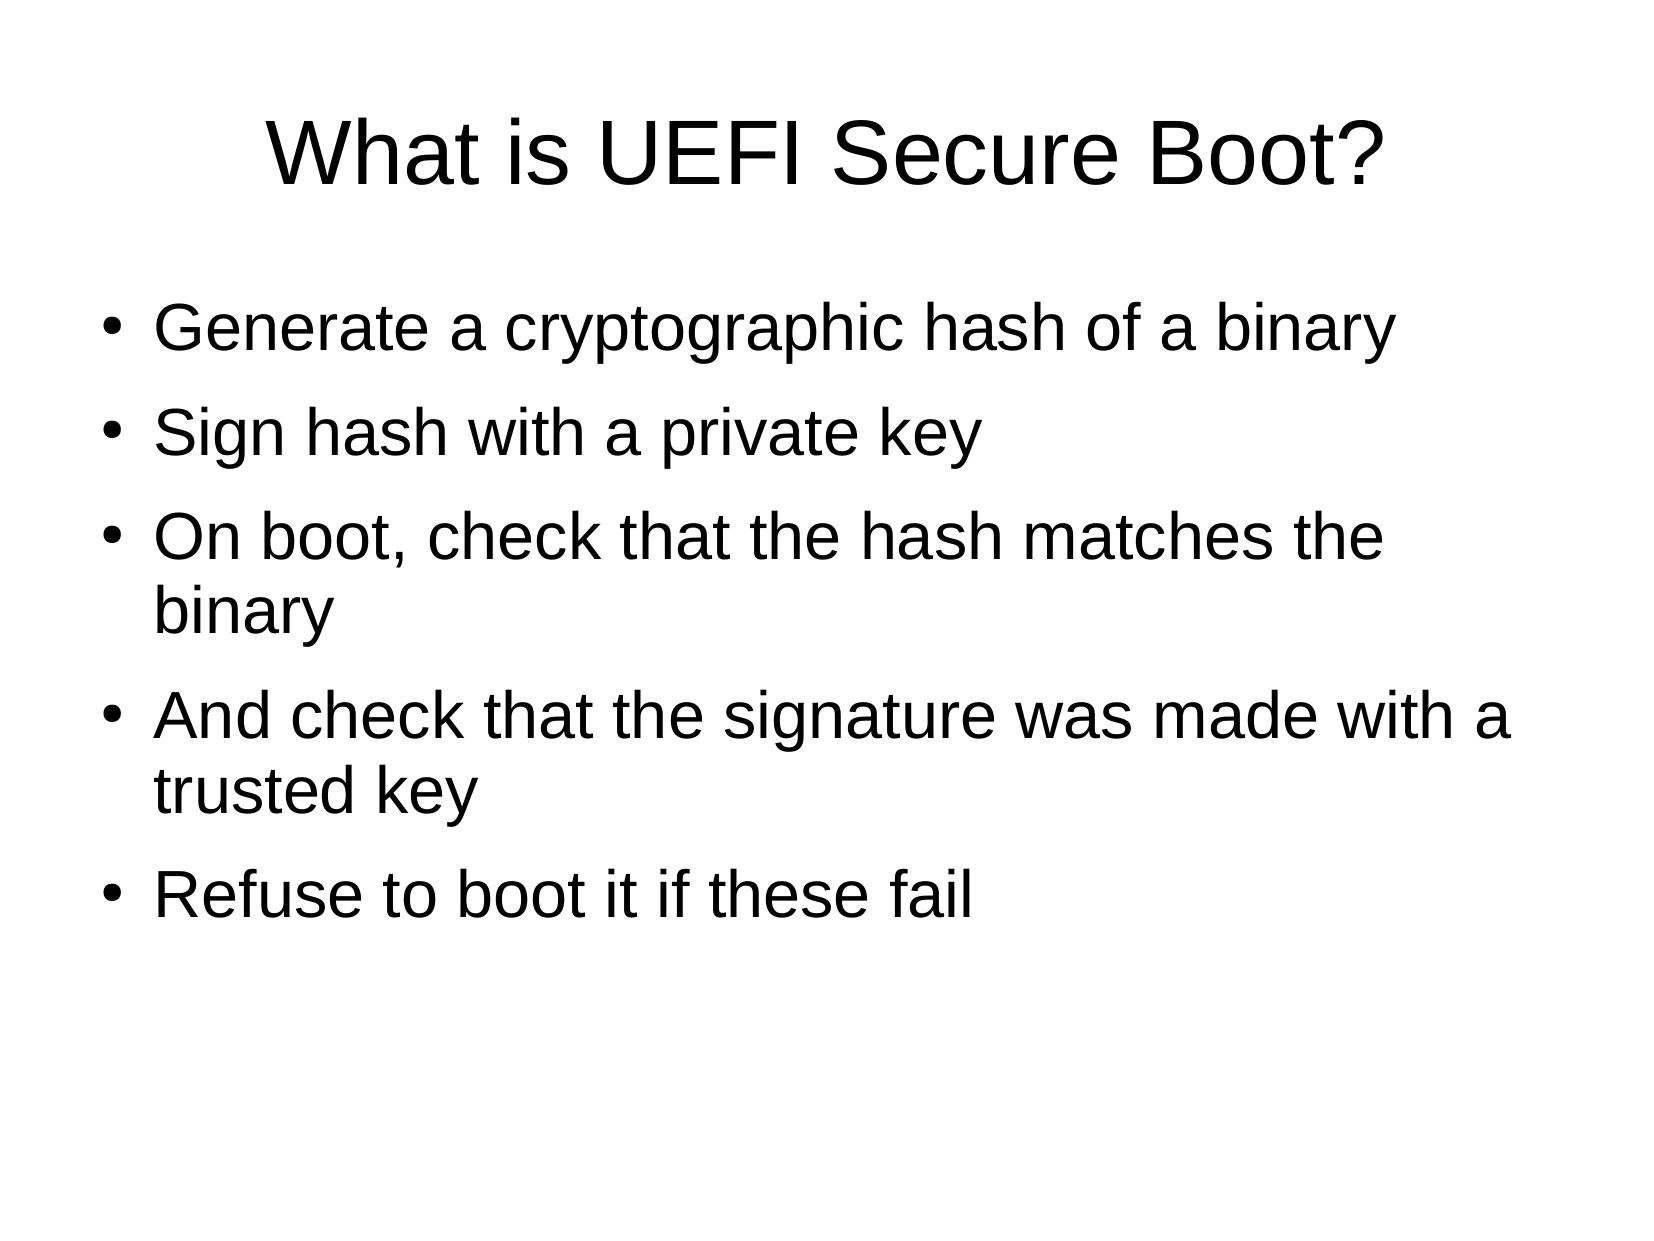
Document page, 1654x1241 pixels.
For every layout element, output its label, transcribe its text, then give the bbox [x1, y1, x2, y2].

list Generate a cryptographic hash of a binary Sign hash with a private key On boot, check that the hash matches the binary And check that the signature was made with a trusted key Refuse to boot it if these fail [82, 290, 1538, 1010]
title What is UEFI Secure Boot? [82, 49, 1571, 257]
